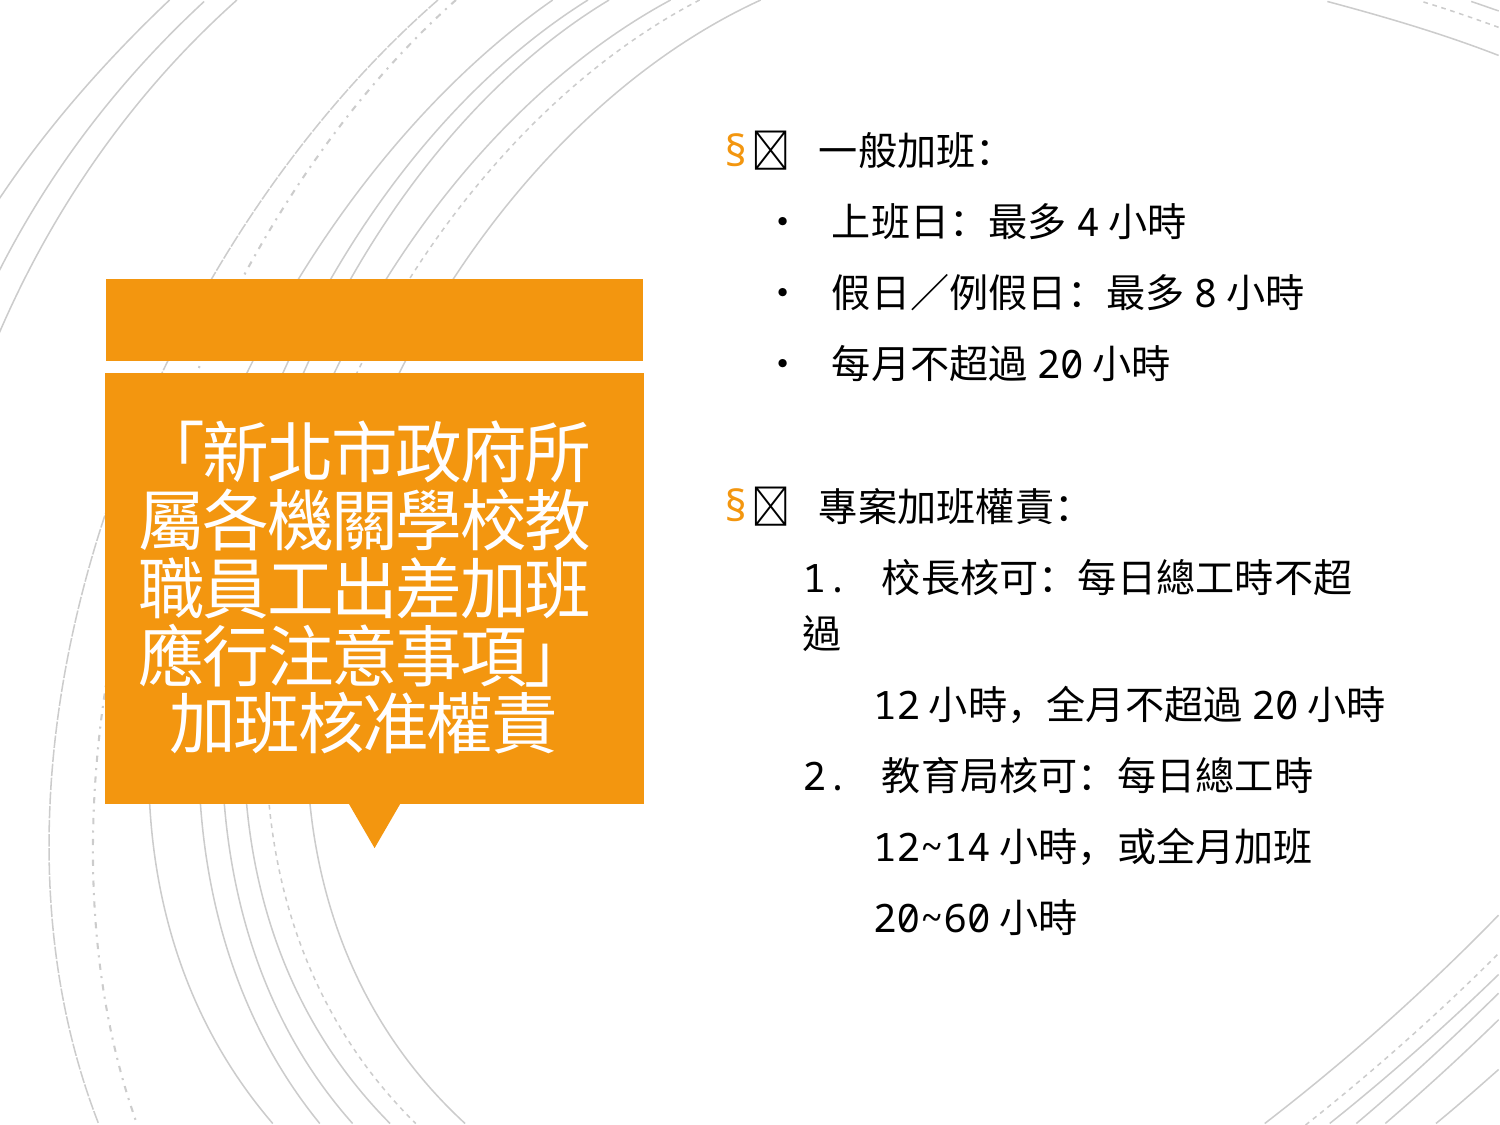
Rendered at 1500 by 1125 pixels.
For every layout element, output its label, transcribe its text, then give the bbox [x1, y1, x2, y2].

list 📍 一般加班： • 上班日：最多4小時 • 假日／例假日：最多8小時 • 每月不超過20小時 📍 專案加班權責： 1. 校長核可：每日總工時不超過 12小時，全月不超過20小時 2. 教育局核可：每日總工時 12~14小時，或全月加班 20~60小時 [709, 98, 1403, 960]
title 「新北市政府所屬各機關學校教職員工出差加班應行注意事項」加班核准權責 [97, 385, 630, 790]
